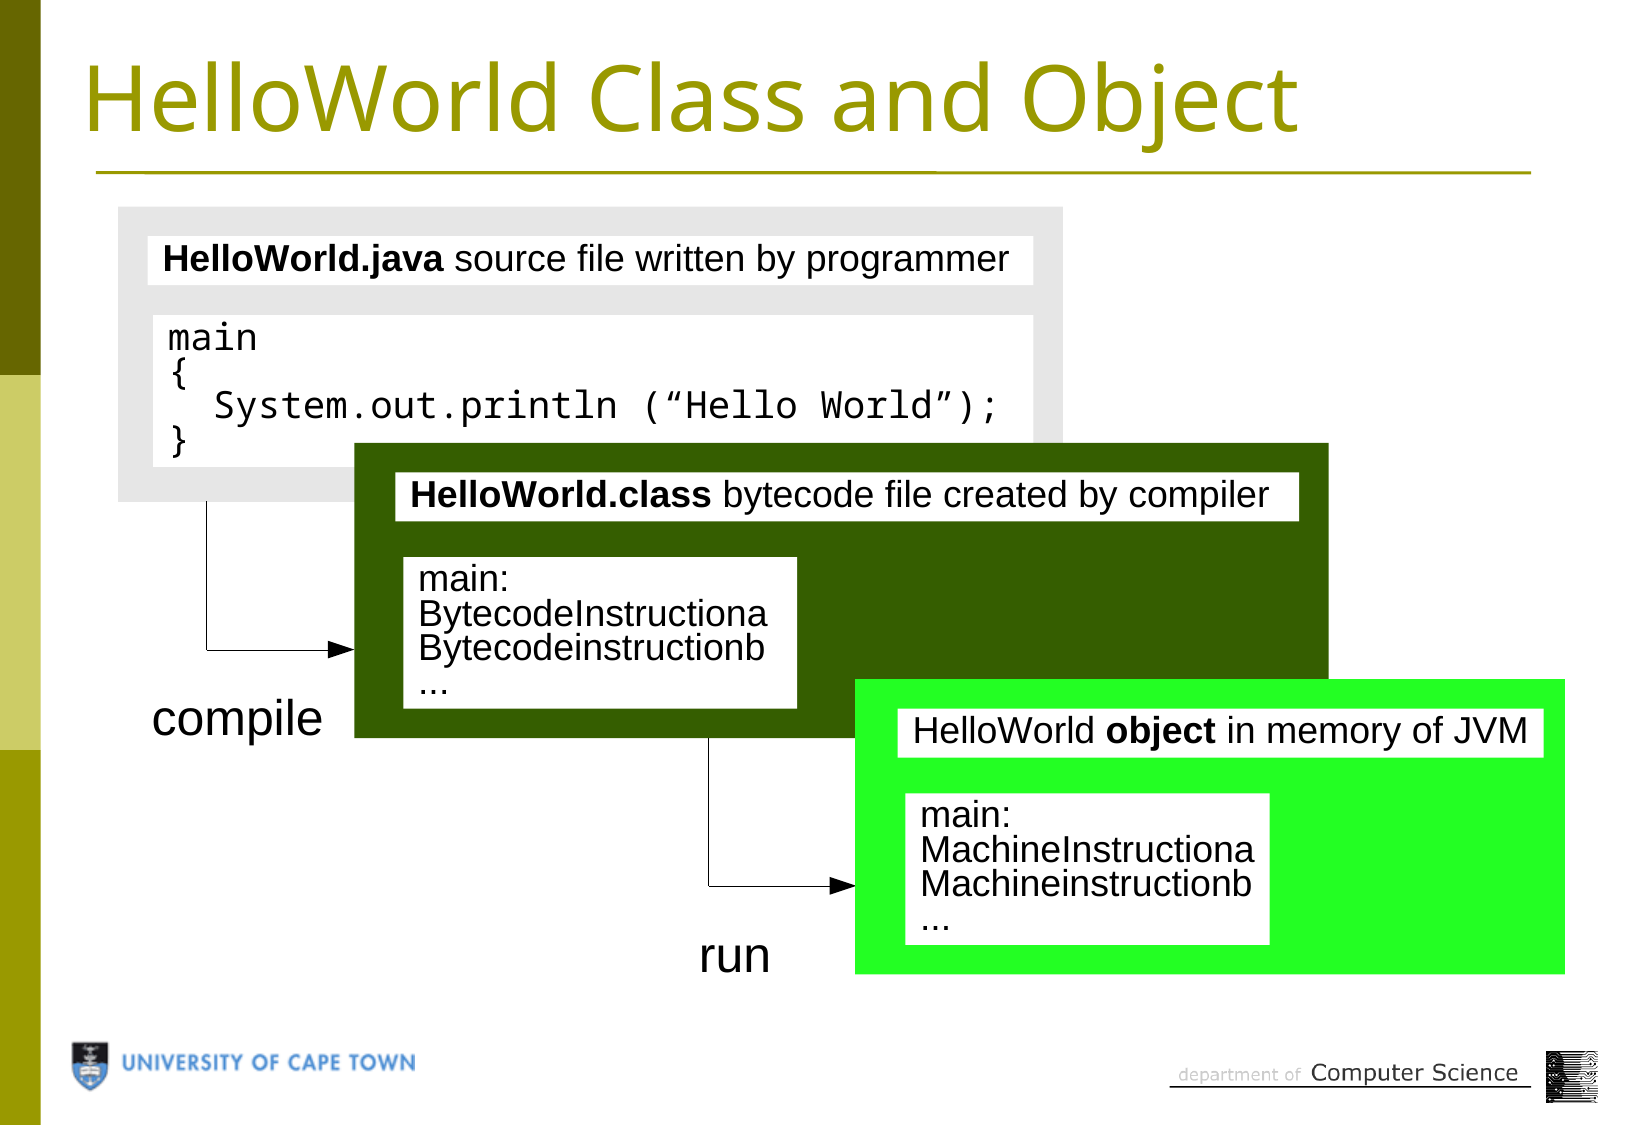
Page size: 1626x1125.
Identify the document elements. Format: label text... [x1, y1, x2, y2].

picture [1169, 1043, 1532, 1091]
text_box HelloWorld object in memory of JVM [897, 708, 1544, 758]
picture [1546, 1051, 1598, 1103]
title HelloWorld Class and Object [81, 29, 1543, 172]
text_box compile [136, 678, 339, 754]
text_box main { System.out.println (“Hello World”); } [153, 315, 1034, 467]
text_box run [684, 914, 786, 990]
text_box [118, 206, 1565, 975]
text_box main: MachineInstructiona Machineinstructionb ... [905, 793, 1270, 945]
text_box HelloWorld.class bytecode file created by compiler [395, 472, 1300, 522]
text_box HelloWorld.java source file written by programmer [147, 236, 1034, 286]
text_box main: BytecodeInstructiona Bytecodeinstructionb ... [403, 557, 798, 709]
picture [61, 1024, 415, 1103]
